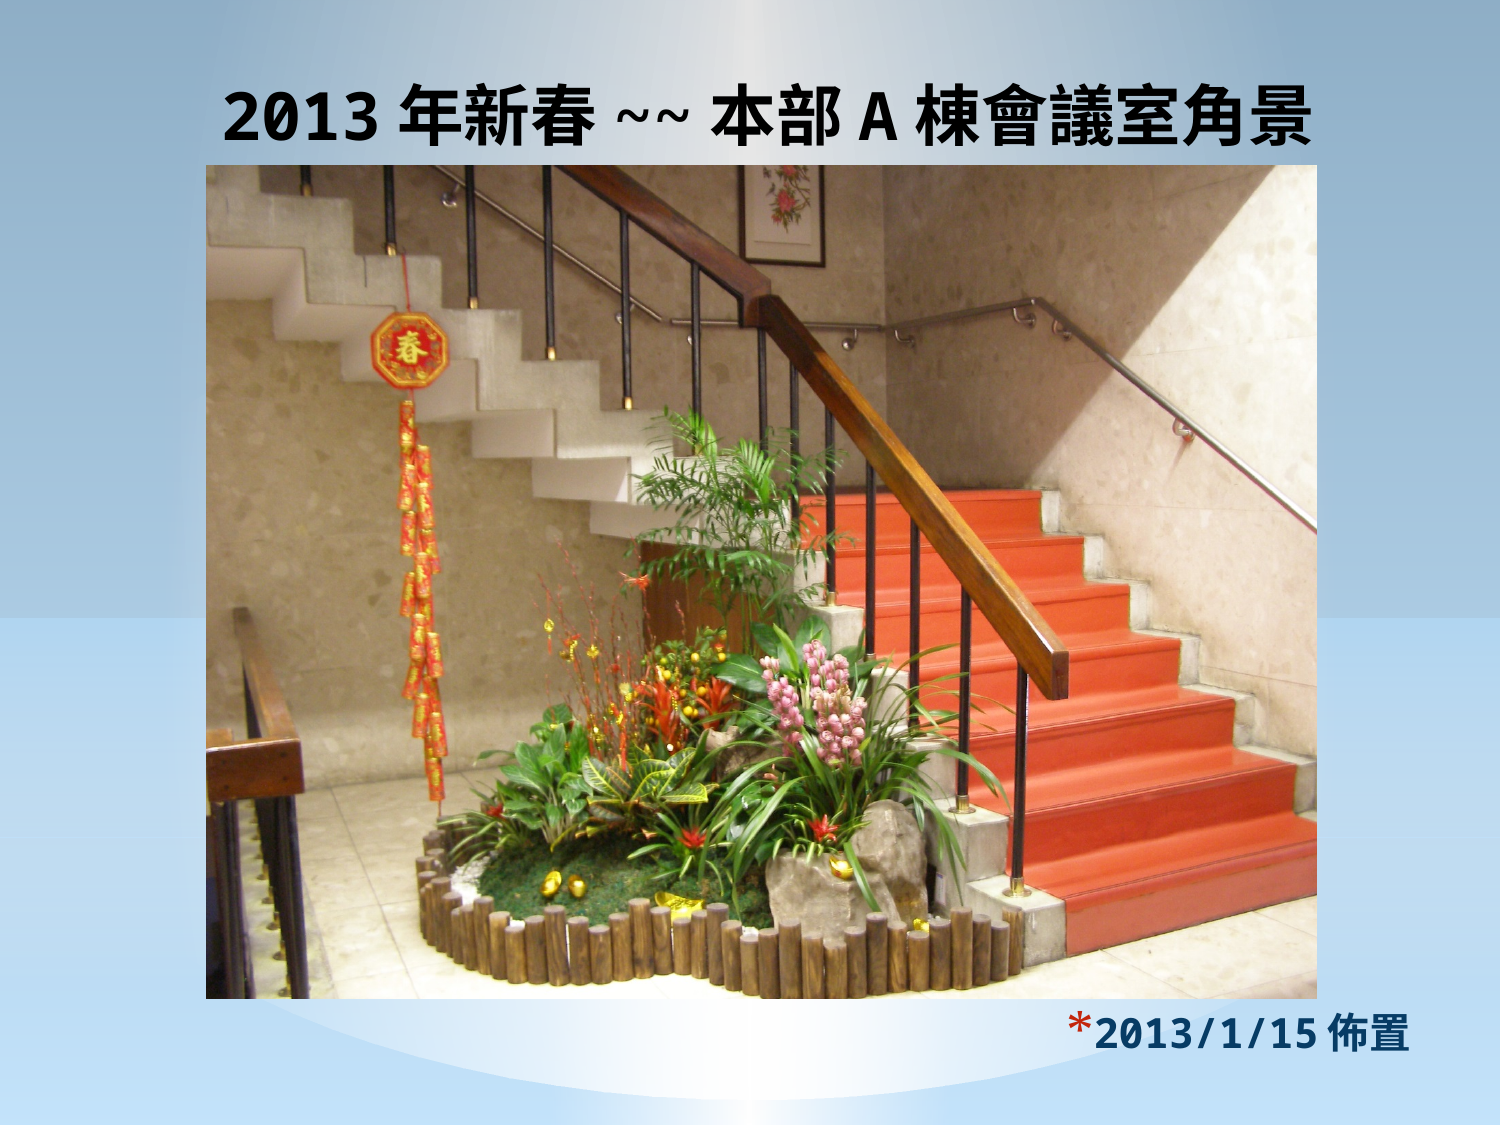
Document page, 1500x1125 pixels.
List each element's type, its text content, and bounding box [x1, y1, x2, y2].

picture [206, 165, 1317, 999]
text_box 2013年新春~~本部A棟會議室角景 [206, 66, 1424, 162]
text_box 2013/1/15佈置 [1044, 999, 1459, 1106]
